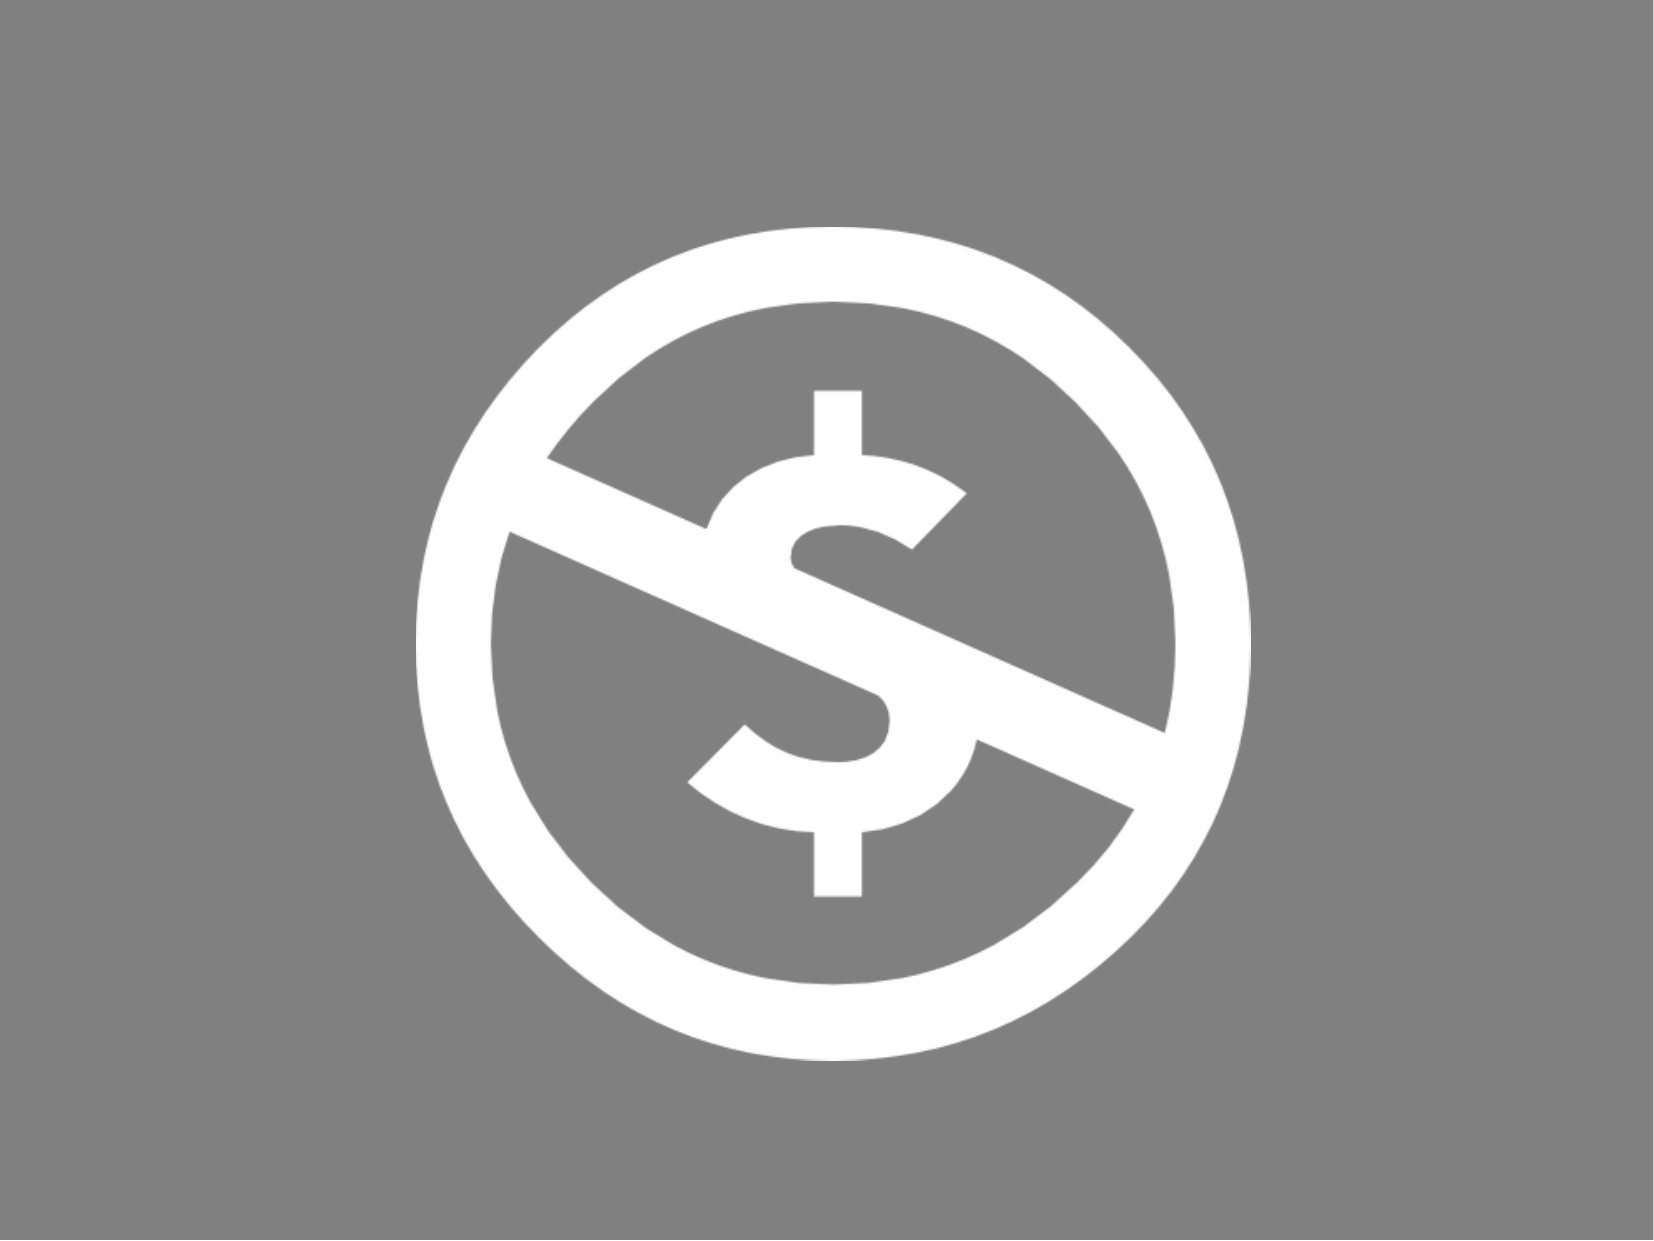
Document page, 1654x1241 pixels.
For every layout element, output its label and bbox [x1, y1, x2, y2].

picture [416, 227, 1251, 1061]
